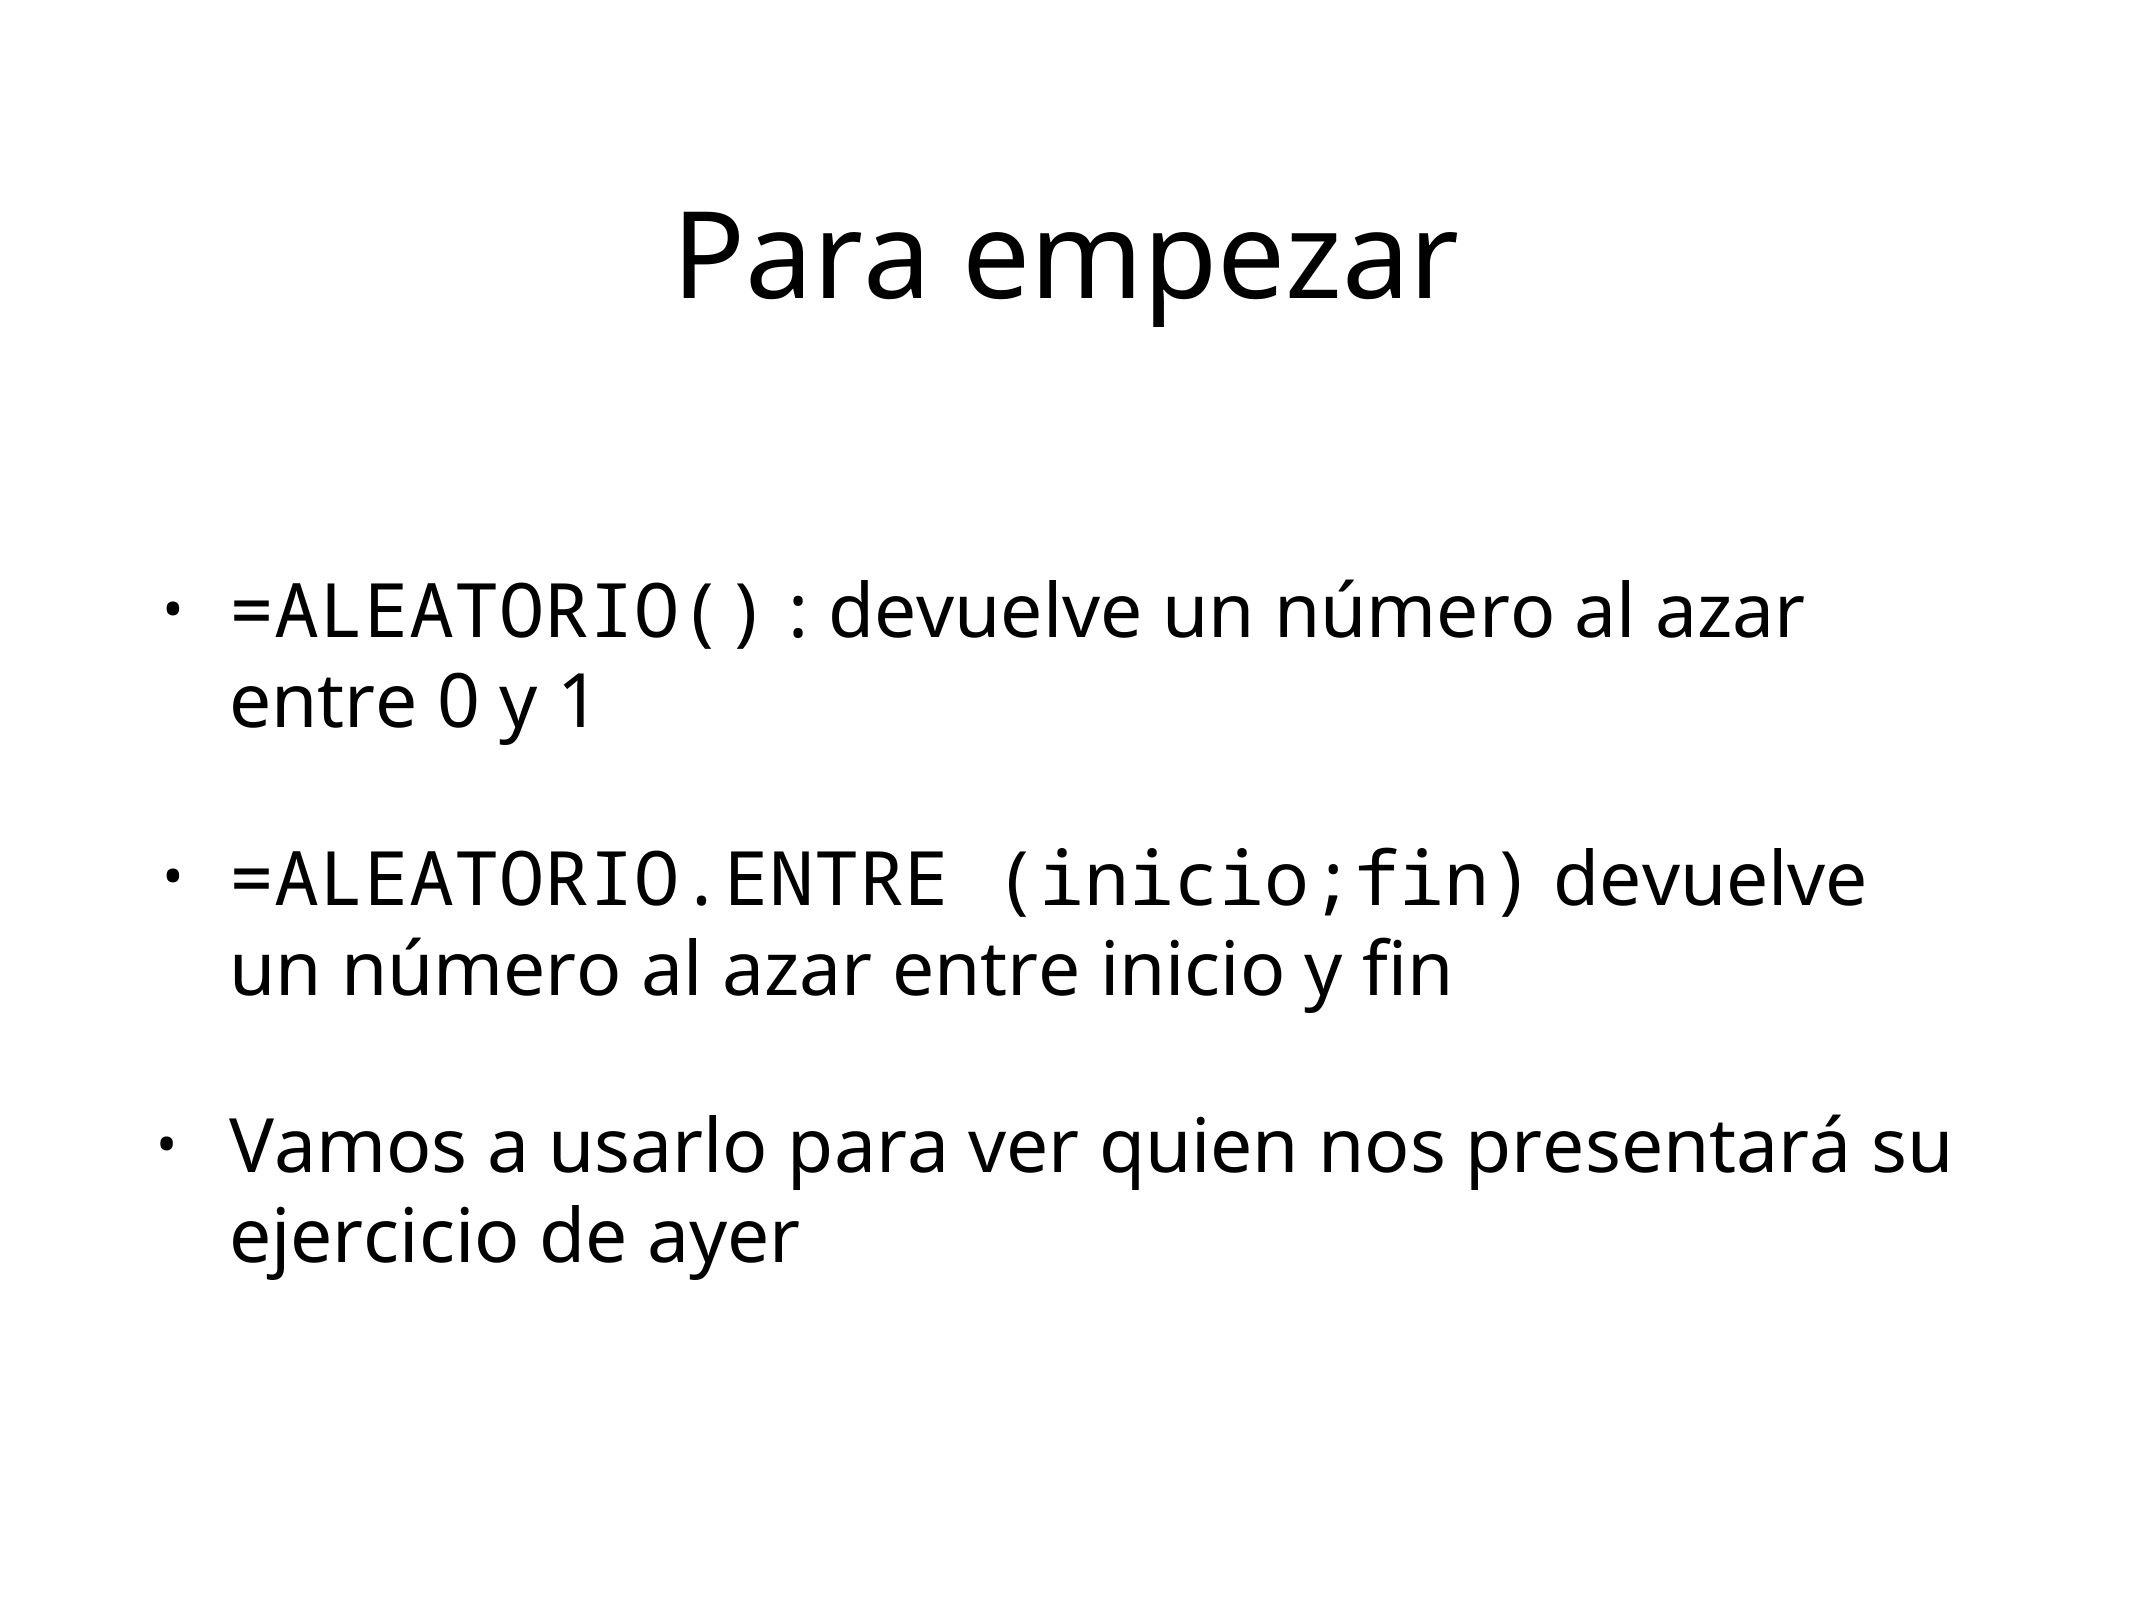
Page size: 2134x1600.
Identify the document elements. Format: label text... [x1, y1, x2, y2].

title Para empezar [156, 72, 1978, 427]
list =ALEATORIO() : devuelve un número al azar entre 0 y 1 =ALEATORIO.ENTRE (inicio;fin) devuelve un número al azar entre inicio y fin Vamos a usarlo para ver quien nos presentará su ejercicio de ayer [156, 427, 1978, 1413]
